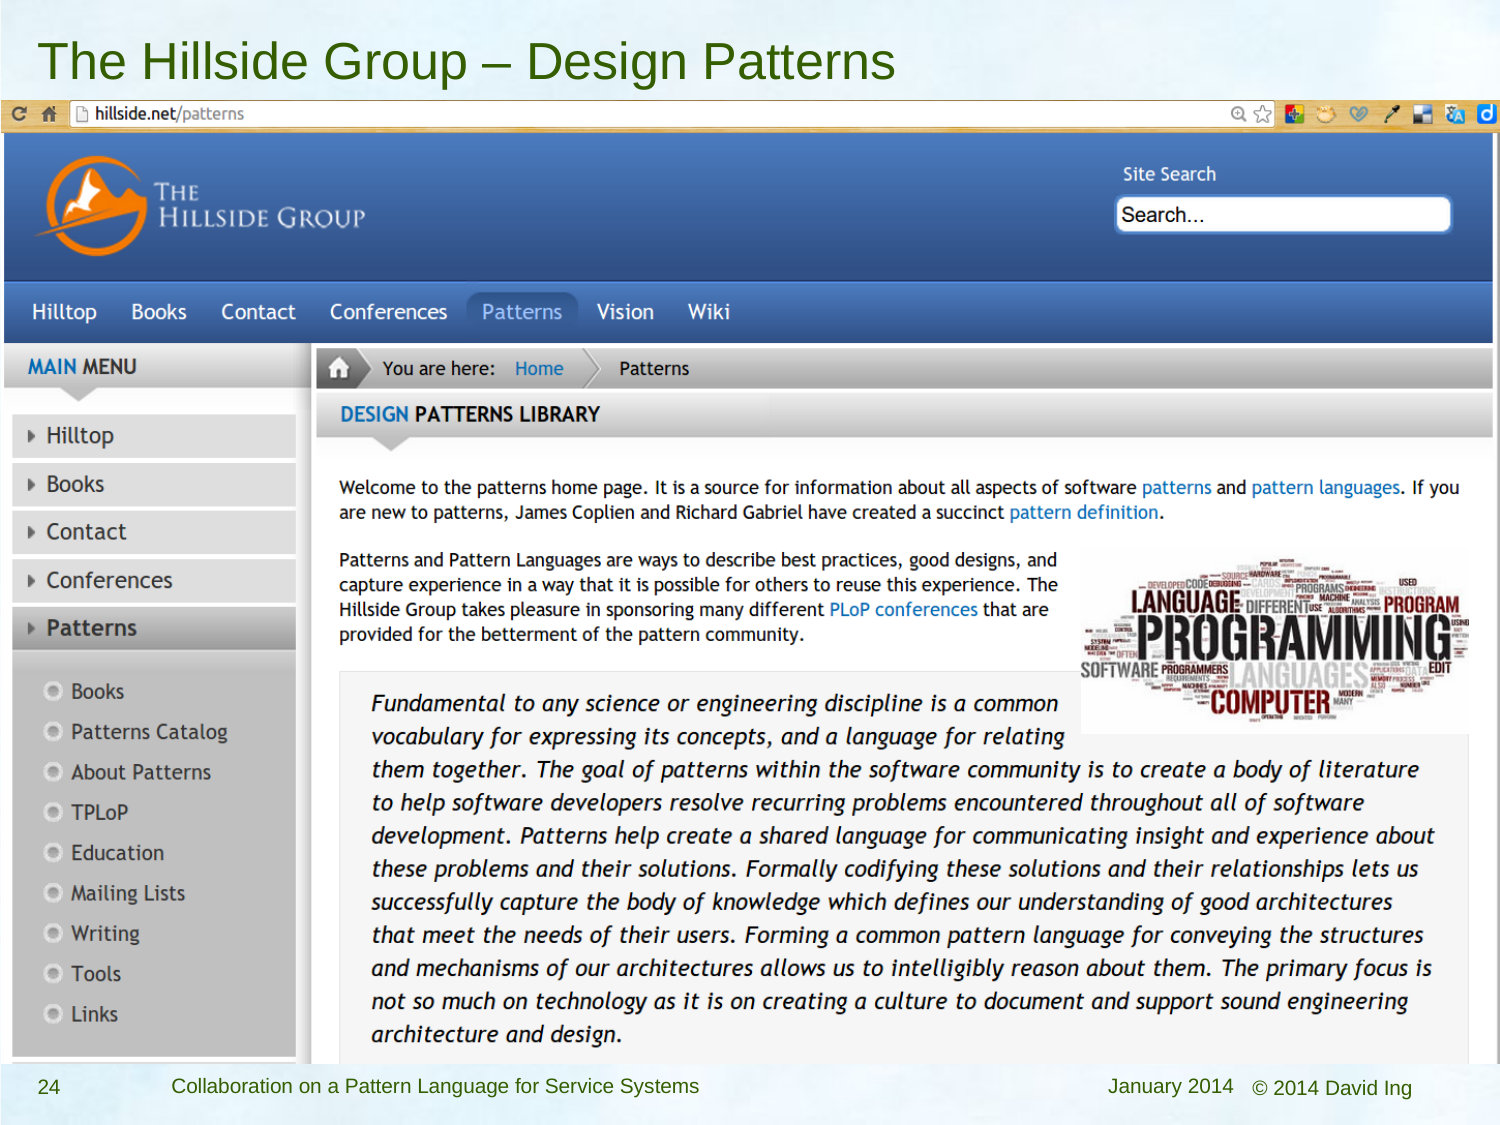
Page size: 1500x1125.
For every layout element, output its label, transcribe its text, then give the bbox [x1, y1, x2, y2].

text_box Source: http://hillside.net/patterns [30, 1065, 1426, 1088]
picture [0, 0, 1500, 1125]
title The Hillside Group – Design Patterns [37, 37, 1463, 100]
